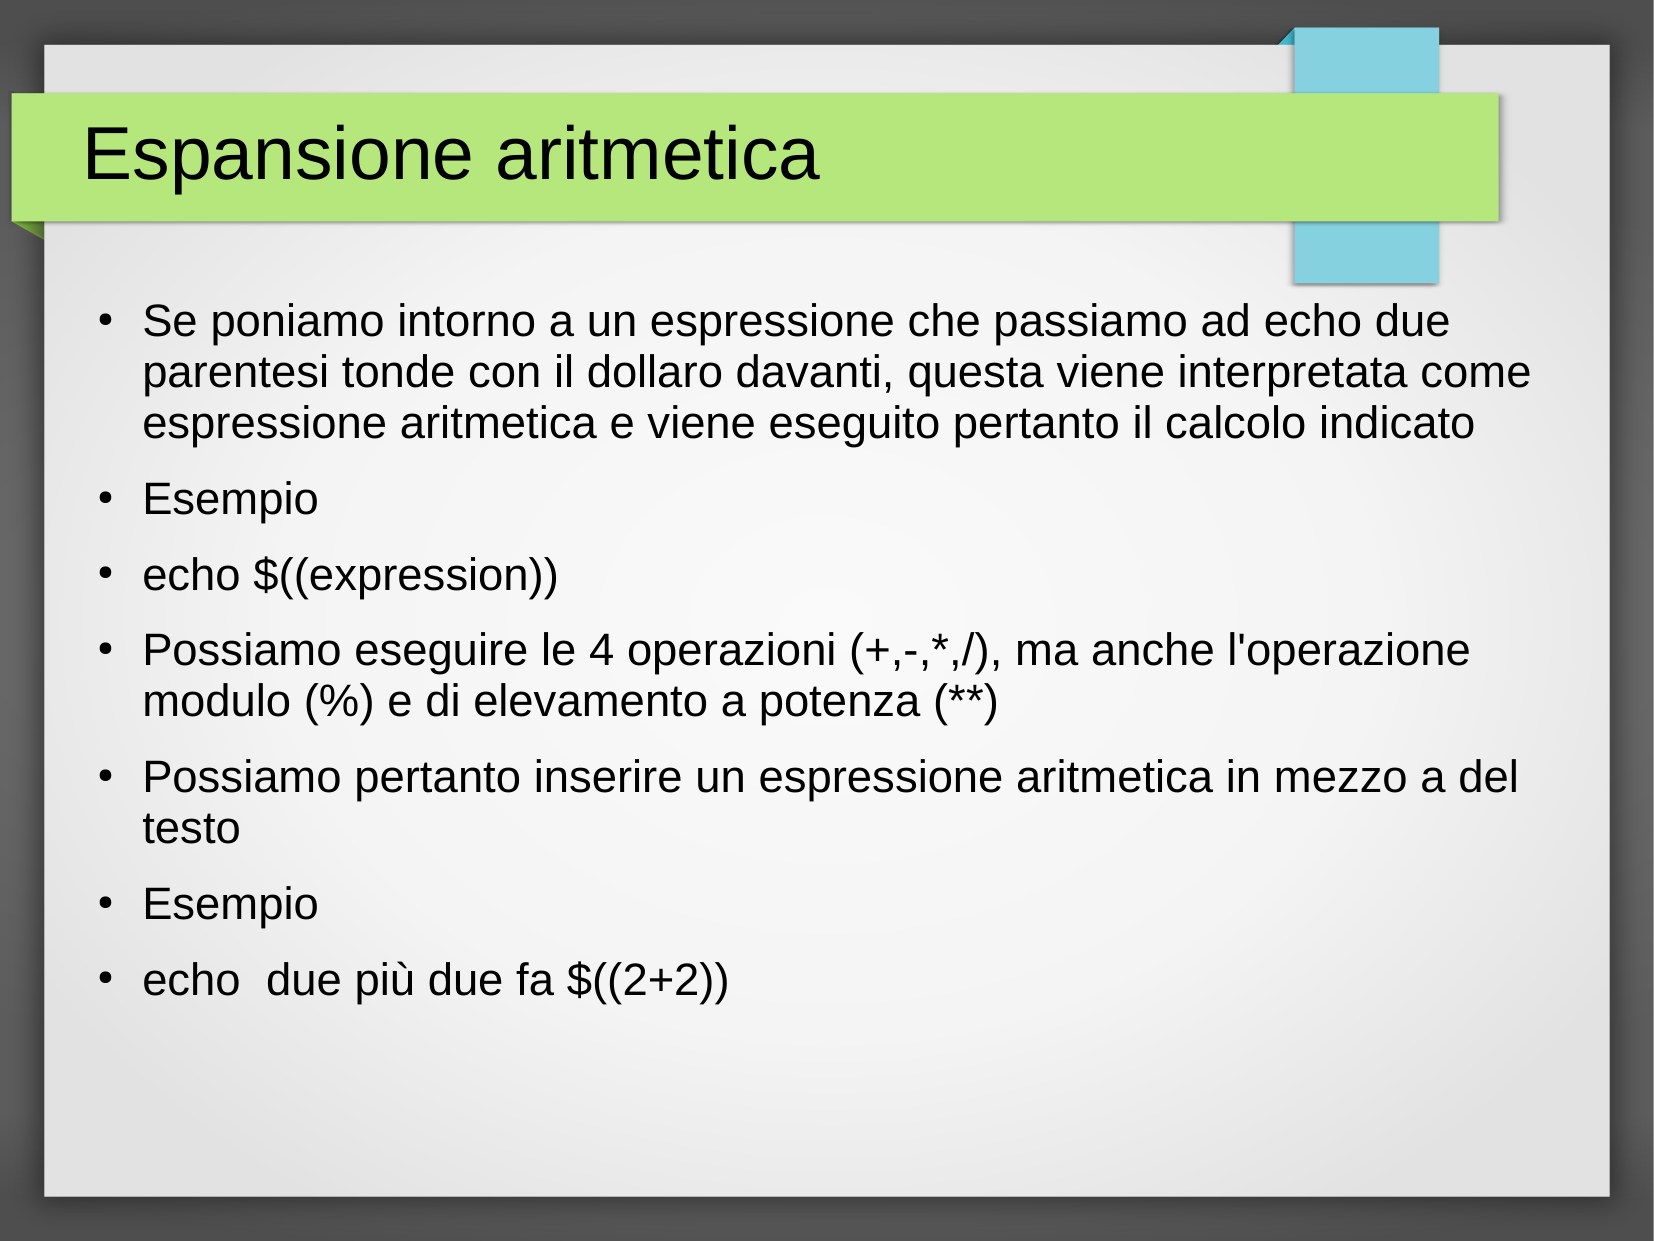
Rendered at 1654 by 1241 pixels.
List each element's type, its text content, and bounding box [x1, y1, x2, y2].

picture [0, 0, 1654, 1241]
title Espansione aritmetica [82, 94, 1264, 213]
list Se poniamo intorno a un espressione che passiamo ad echo due parentesi tonde con il dollaro davanti, questa viene interpretata come espressione aritmetica e viene eseguito pertanto il calcolo indicato Esempio echo $((expression)) Possiamo eseguire le 4 operazioni (+,-,*,/), ma anche l'operazione modulo (%) e di elevamento a potenza (**) Possiamo pertanto inserire un espressione aritmetica in mezzo a del testo Esempio echo due più due fa $((2+2)) [82, 295, 1571, 1015]
